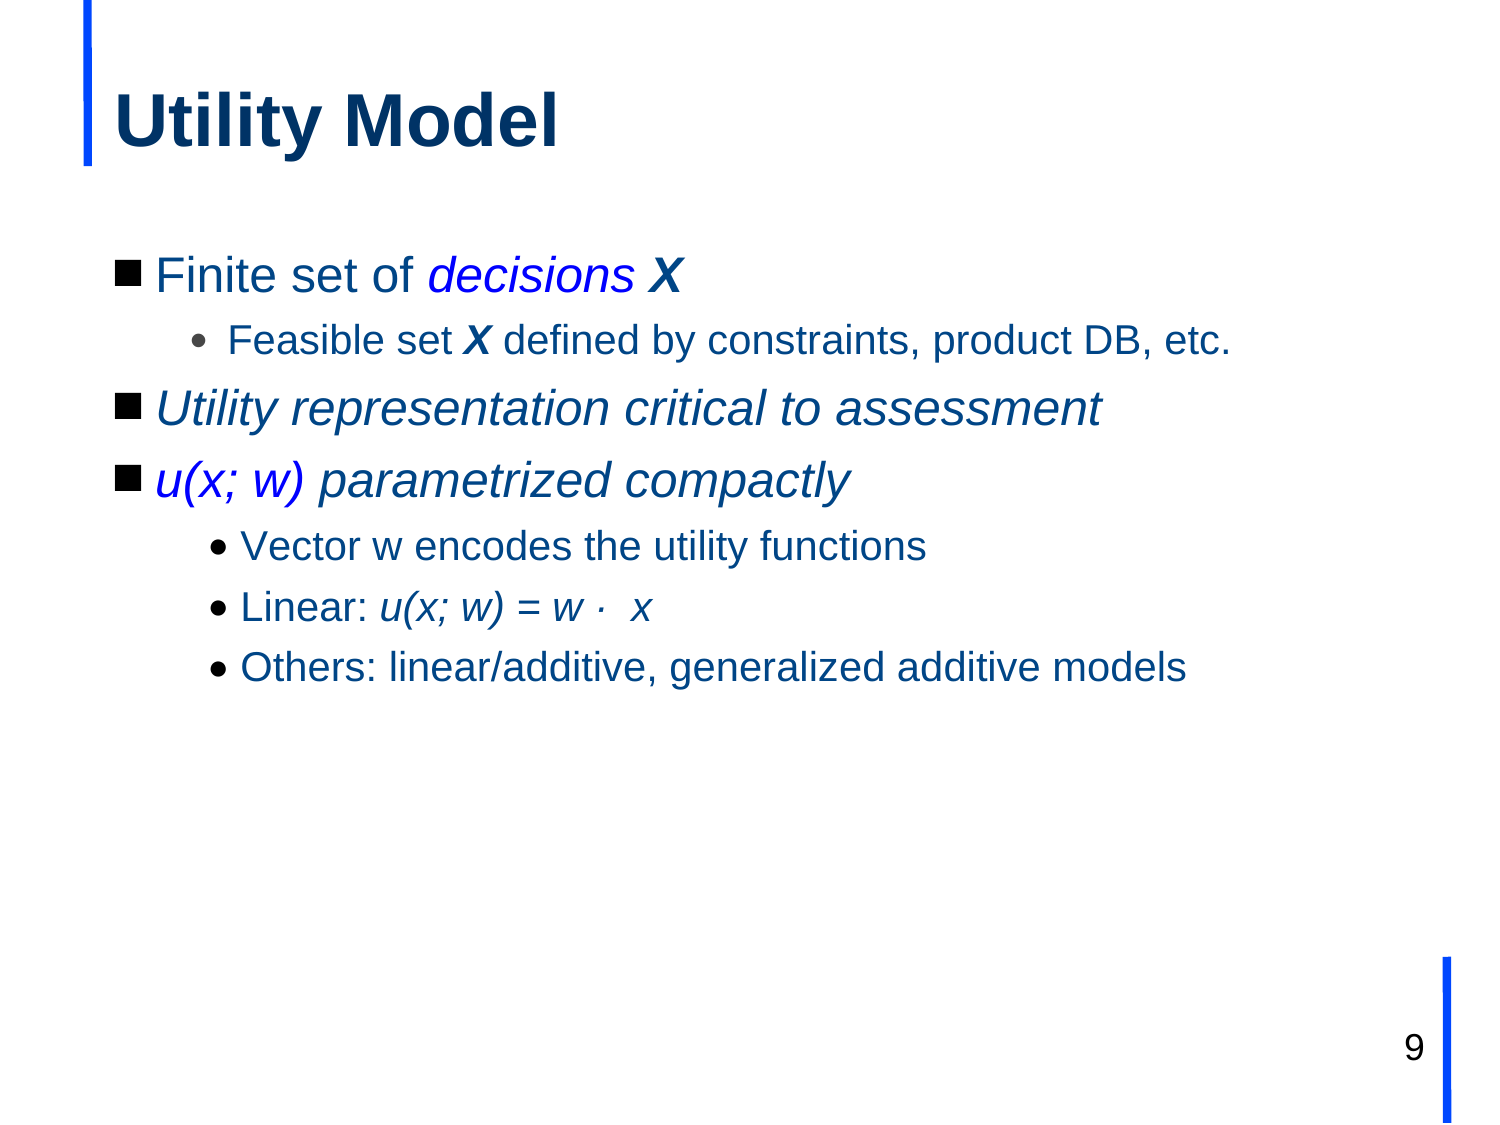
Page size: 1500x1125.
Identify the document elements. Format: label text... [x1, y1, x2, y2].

list Finite set of decisions X Feasible set X defined by constraints, product DB, etc. Utility representation critical to assessment u(x; w) parametrized compactly Vector w encodes the utility functions Linear: u(x; w) = w · x Others: linear/additive, generalized additive models [99, 237, 1438, 1022]
title Utility Model [99, 24, 1438, 213]
